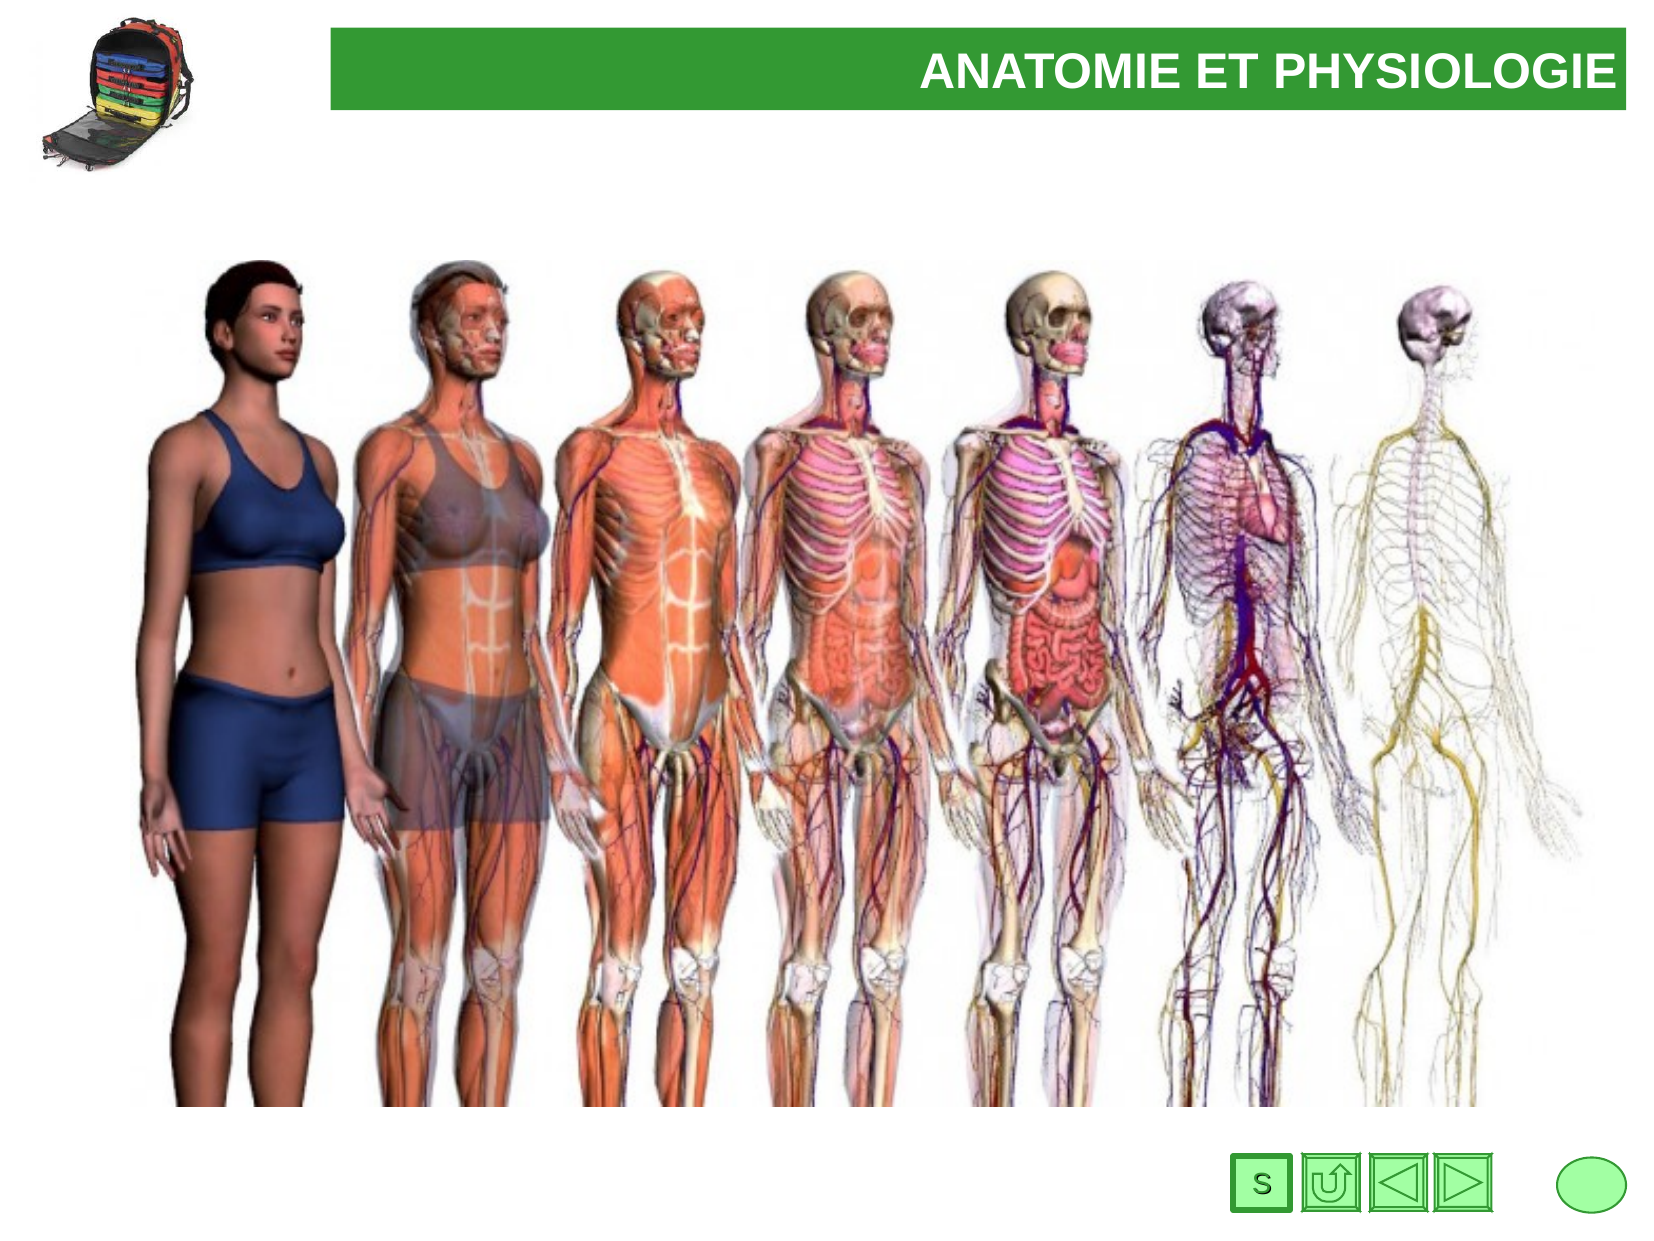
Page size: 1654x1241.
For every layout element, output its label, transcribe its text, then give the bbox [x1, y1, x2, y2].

picture [29, 5, 201, 183]
text_box [1557, 1157, 1627, 1213]
picture [130, 260, 1595, 1107]
title ANATOMIE ET PHYSIOLOGIE [331, 35, 1619, 107]
